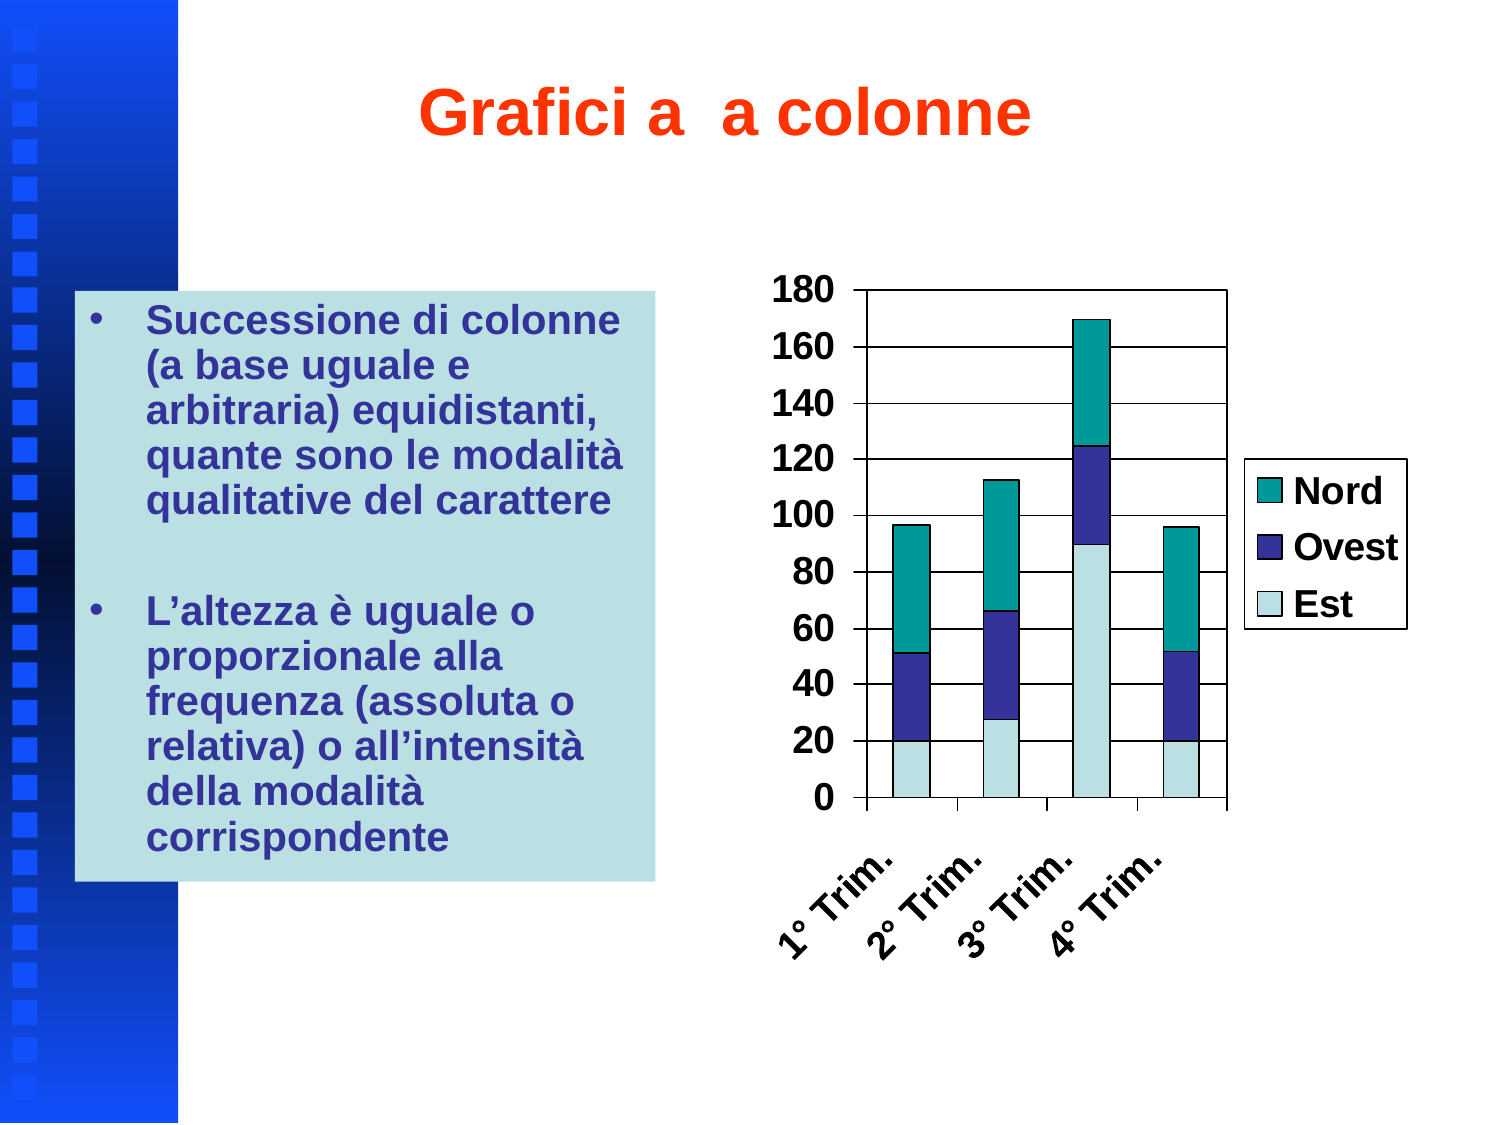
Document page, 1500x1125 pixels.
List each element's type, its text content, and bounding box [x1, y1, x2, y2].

chart [737, 231, 1423, 1005]
list Successione di colonne (a base uguale e arbitraria) equidistanti, quante sono le modalità qualitative del carattere L’altezza è uguale o proporzionale alla frequenza (assoluta o relativa) o all’intensità della modalità corrispondente [74, 290, 656, 882]
title Grafici a a colonne [75, 45, 1426, 173]
